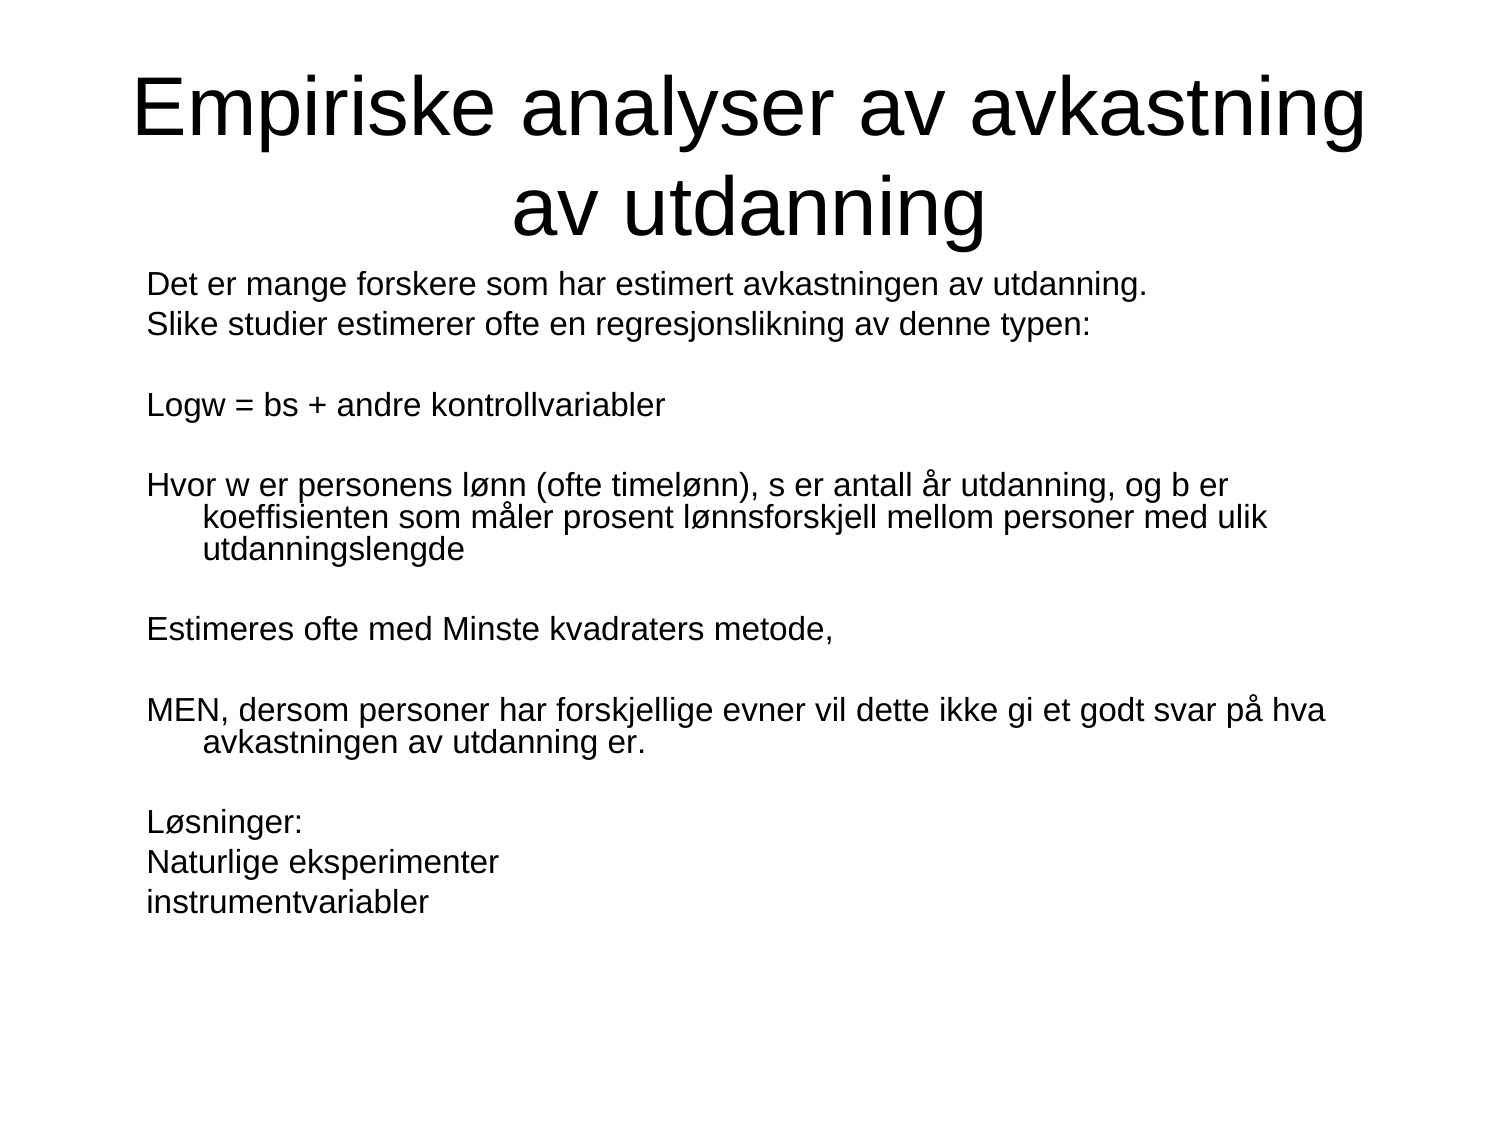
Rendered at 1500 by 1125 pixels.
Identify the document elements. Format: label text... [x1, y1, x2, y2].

title Empiriske analyser av avkastning av utdanning [75, 45, 1426, 233]
list Det er mange forskere som har estimert avkastningen av utdanning. Slike studier estimerer ofte en regresjonslikning av denne typen: Logw = bs + andre kontrollvariabler Hvor w er personens lønn (ofte timelønn), s er antall år utdanning, og b er koeffisienten som måler prosent lønnsforskjell mellom personer med ulik utdanningslengde Estimeres ofte med Minste kvadraters metode, MEN, dersom personer har forskjellige evner vil dette ikke gi et godt svar på hva avkastningen av utdanning er. Løsninger: Naturlige eksperimenter instrumentvariabler [75, 262, 1426, 1005]
